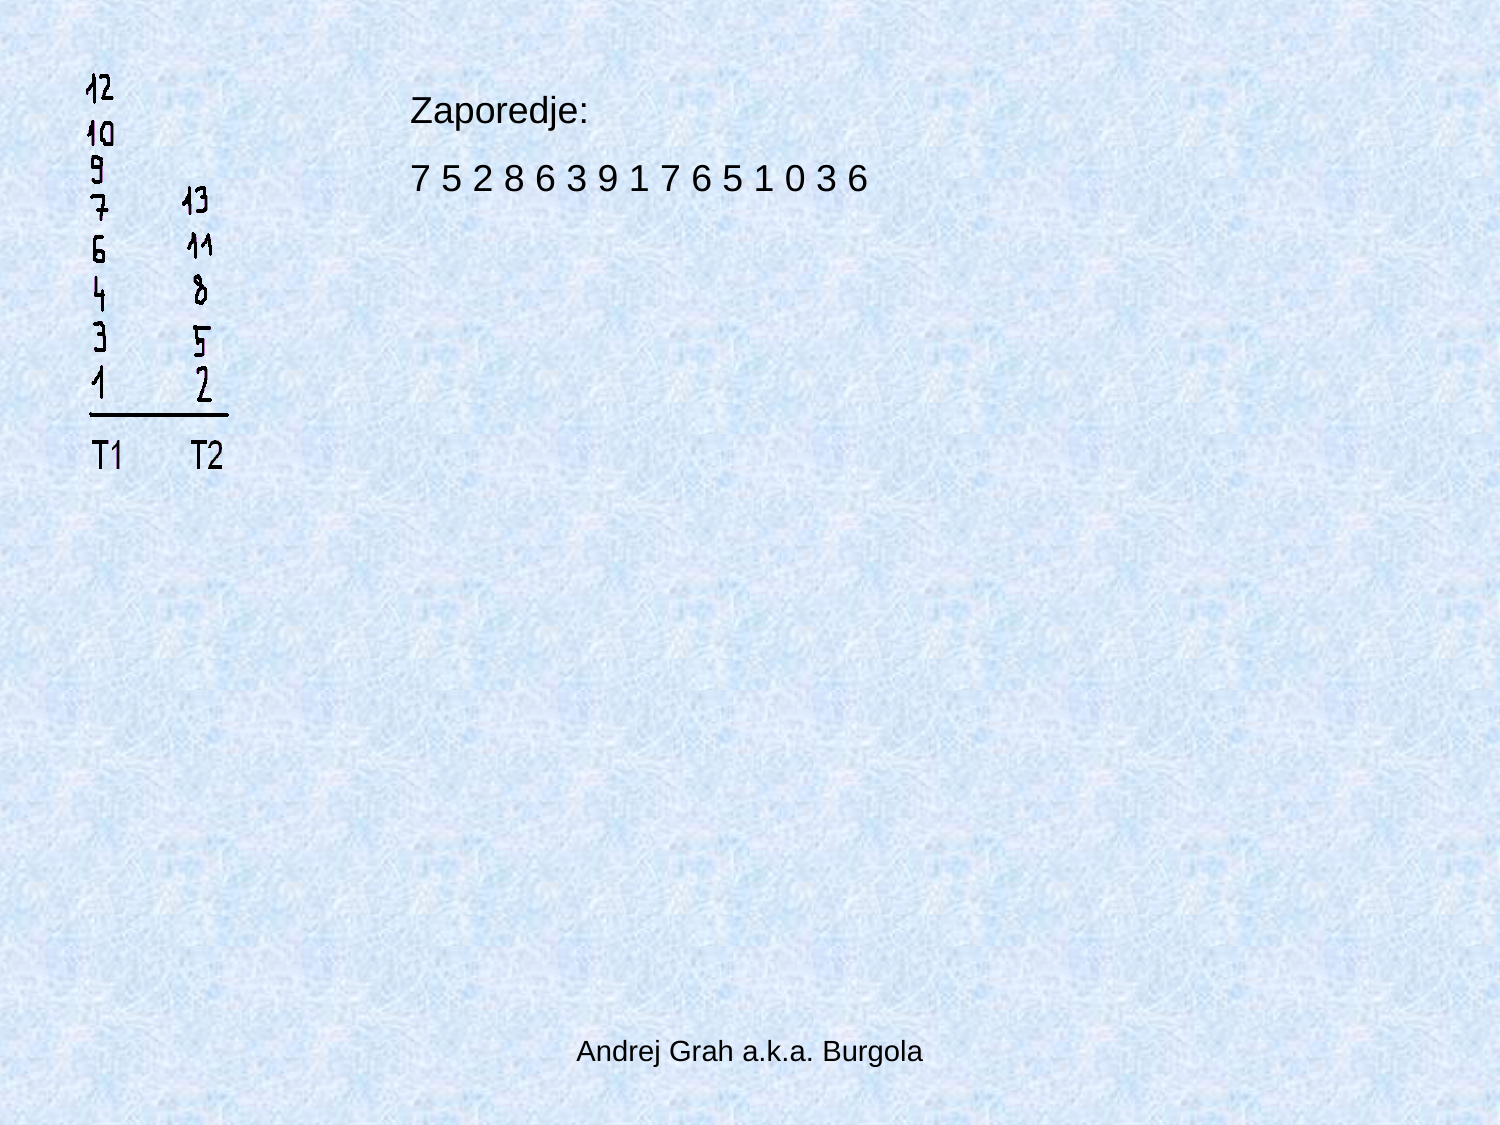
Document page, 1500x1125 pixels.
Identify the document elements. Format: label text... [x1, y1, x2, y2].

picture [0, 0, 1500, 1125]
text_box Andrej Grah a.k.a. Burgola [512, 1024, 988, 1103]
text_box Zaporedje: 7 5 2 8 6 3 9 1 7 6 5 1 0 3 6 [395, 78, 1223, 276]
